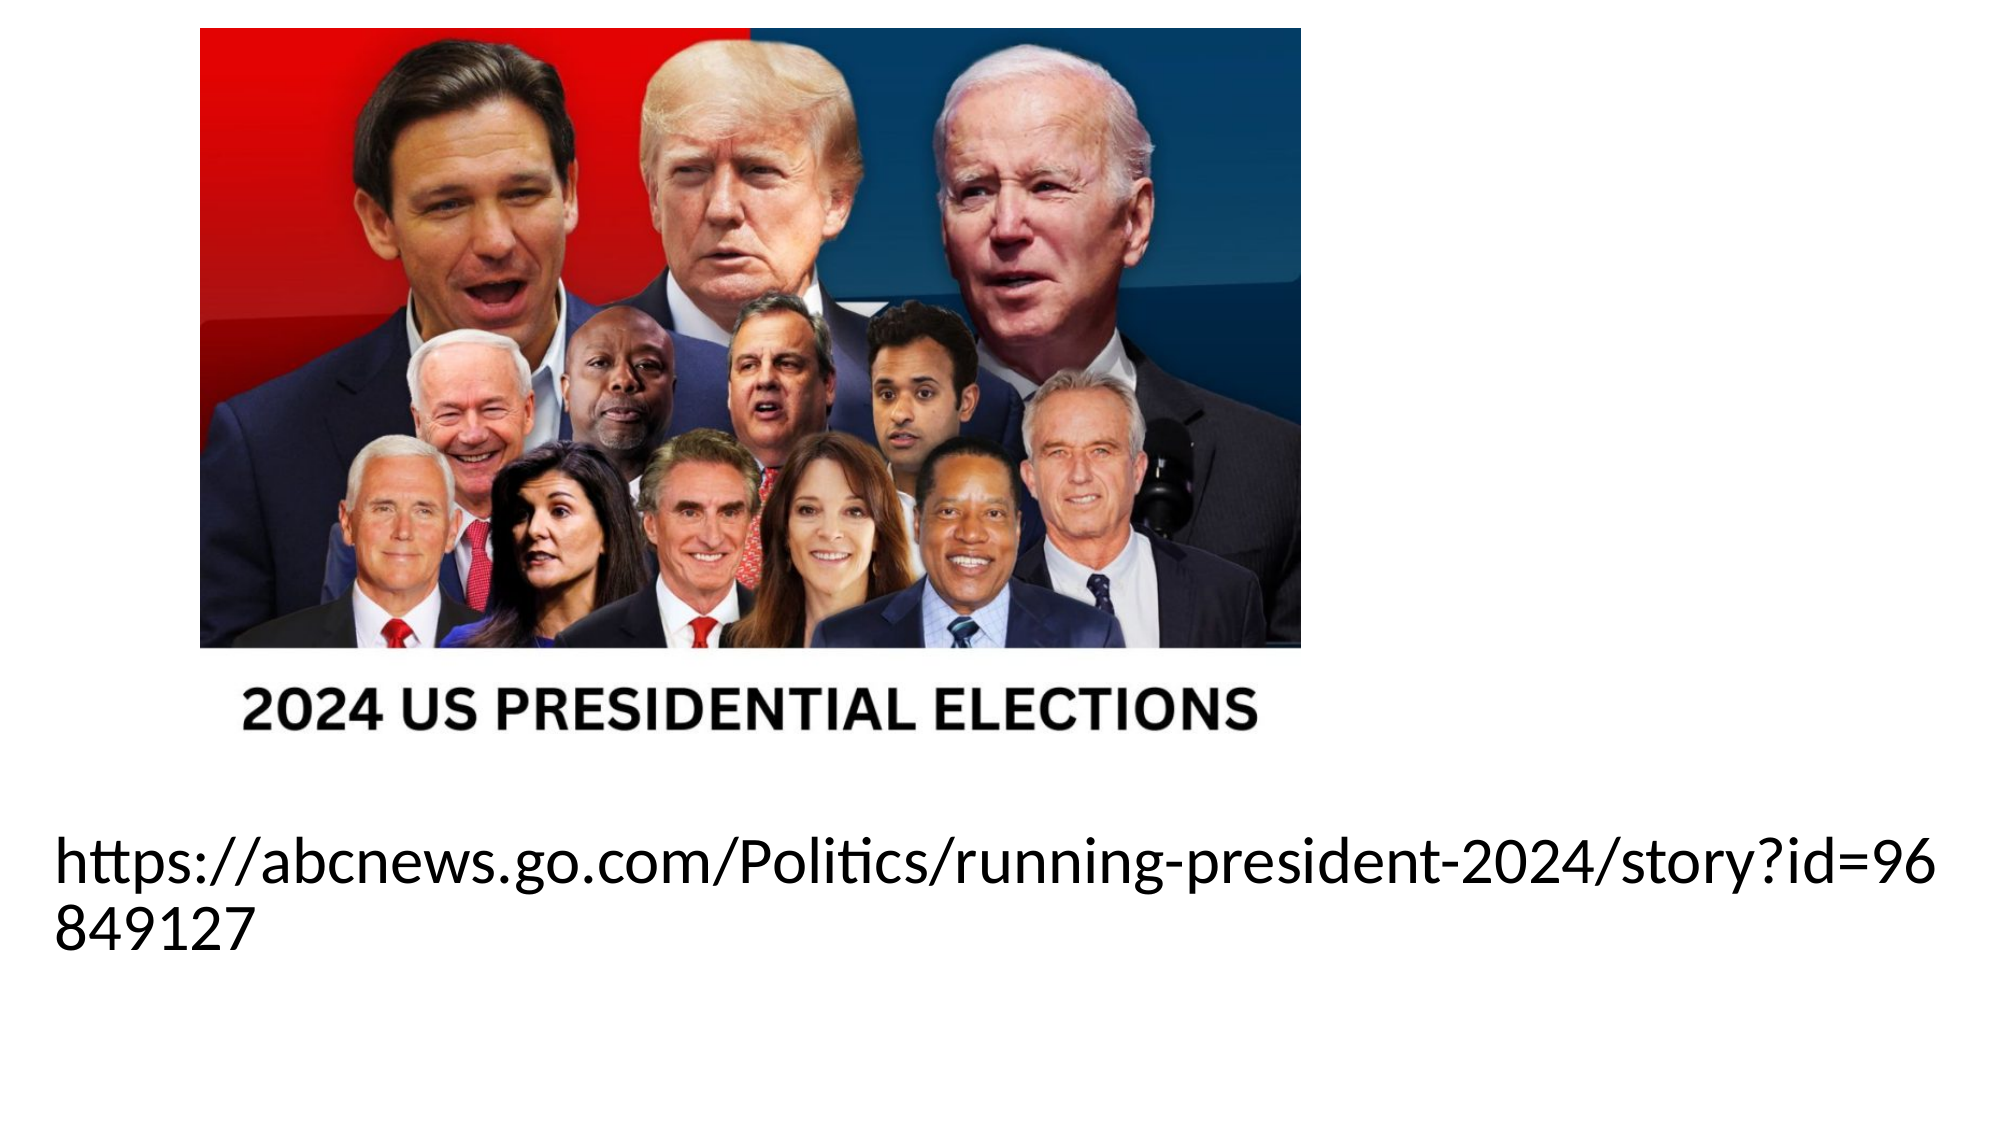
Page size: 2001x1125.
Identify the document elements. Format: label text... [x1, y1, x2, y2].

text_box https://abcnews.go.com/Politics/running-president-2024/story?id=96849127 [39, 809, 1961, 1032]
picture [200, 28, 1301, 763]
